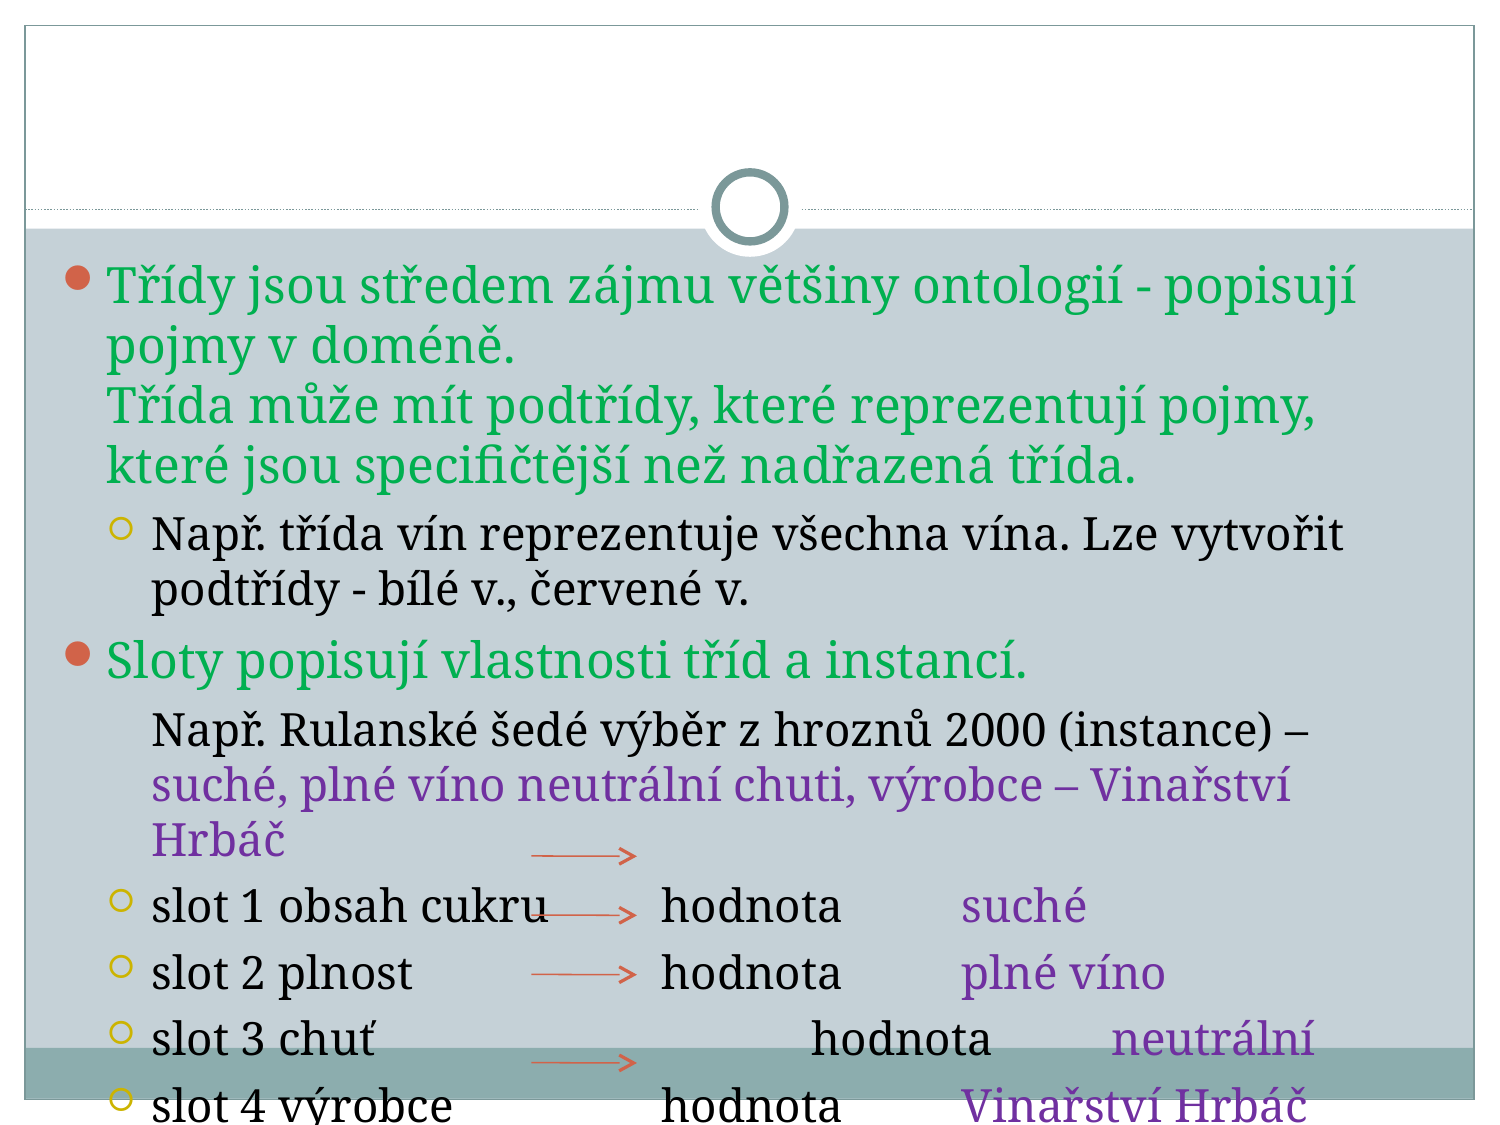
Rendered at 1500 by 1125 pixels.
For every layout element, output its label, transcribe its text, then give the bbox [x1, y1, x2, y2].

list Třídy jsou středem zájmu většiny ontologií - popisují pojmy v doméně. Třída může mít podtřídy, které reprezentují pojmy, které jsou specifičtější než nadřazená třída. Např. třída vín reprezentuje všechna vína. Lze vytvořit podtřídy - bílé v., červené v. Sloty popisují vlastnosti tříd a instancí. Např. Rulanské šedé výběr z hroznů 2000 (instance) – suché, plné víno neutrální chuti, výrobce – Vinařství Hrbáč slot 1 obsah cukru hodnota suché slot 2 plnost hodnota plné víno slot 3 chuť hodnota neutrální slot 4 výrobce hodnota Vinařství Hrbáč [46, 246, 1442, 1084]
